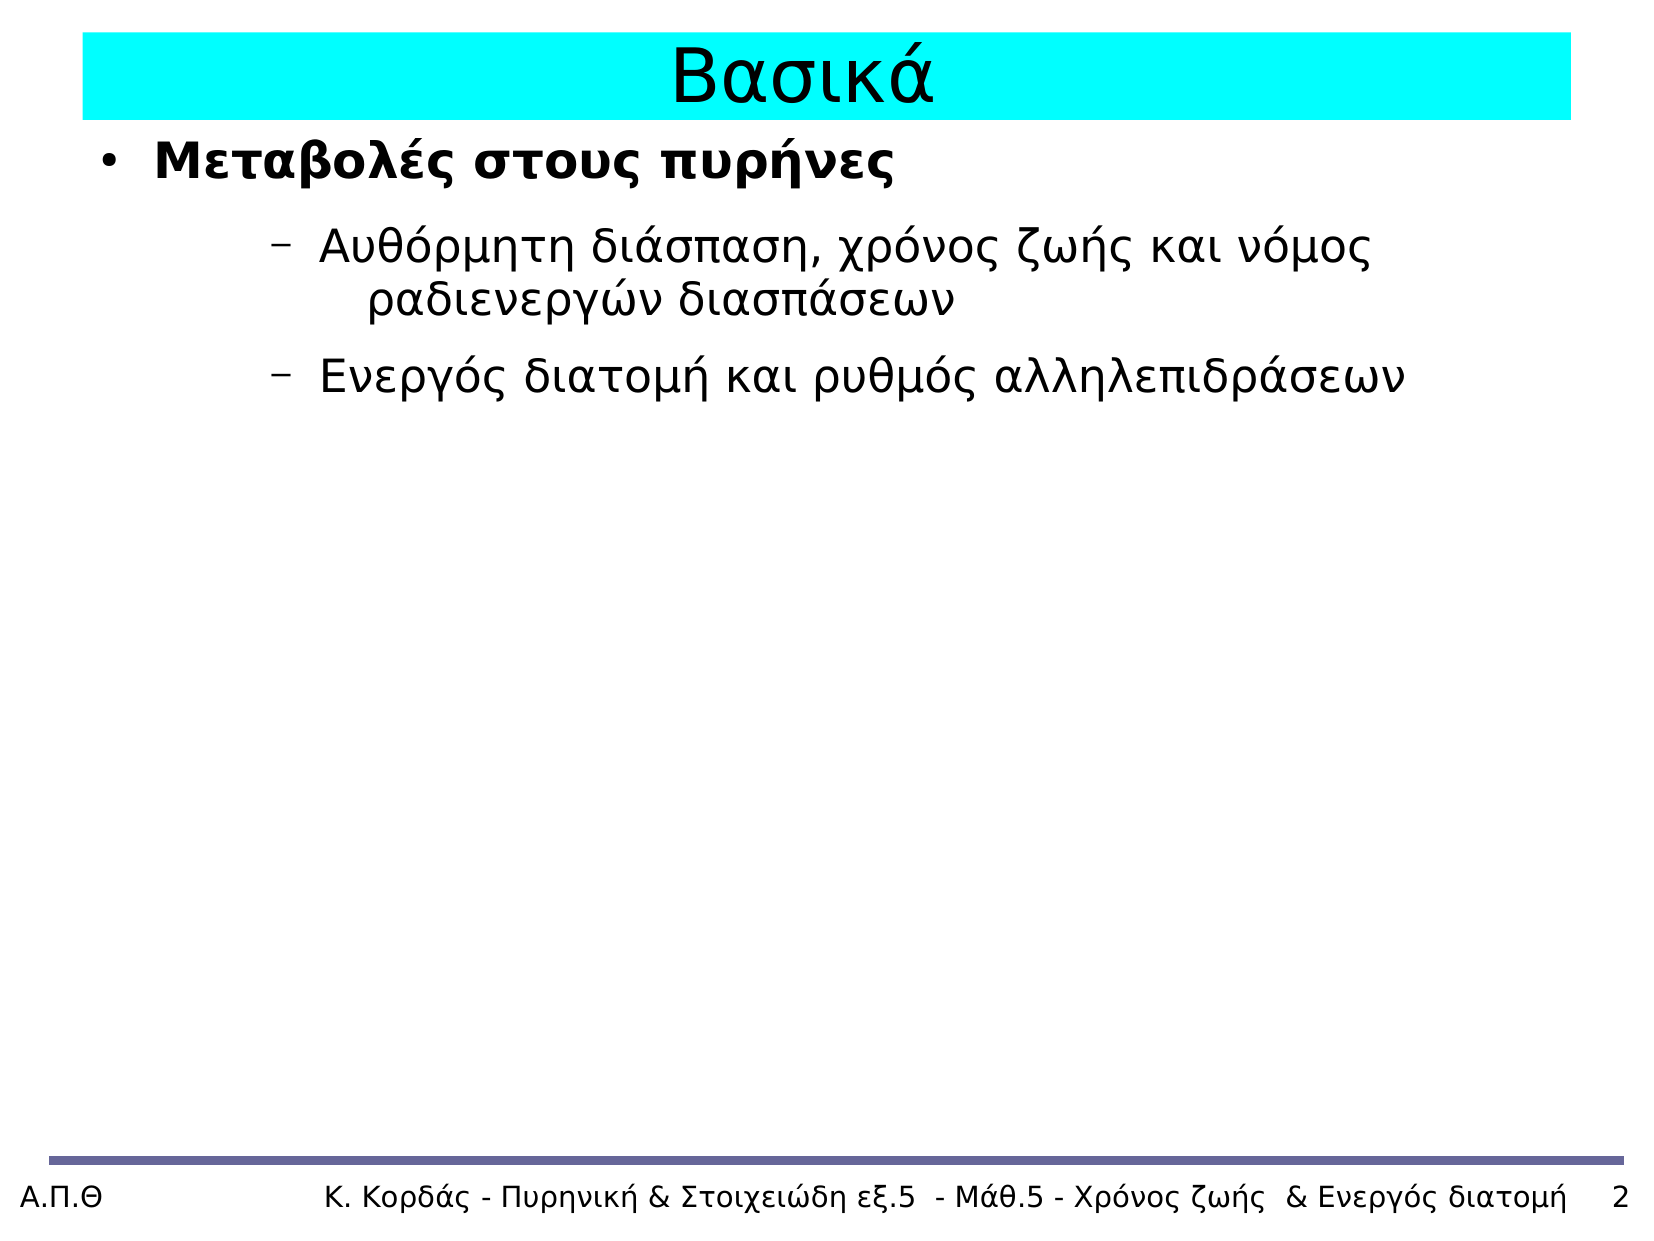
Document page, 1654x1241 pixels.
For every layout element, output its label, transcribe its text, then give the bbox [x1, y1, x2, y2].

list Μεταβολές στους πυρήνες Αυθόρμητη διάσπαση, χρόνος ζωής και νόμος ραδιενεργών διασπάσεων Ενεργός διατομή και ρυθμός αλληλεπιδράσεων [82, 132, 1571, 1094]
title Βασικά [82, 32, 1571, 120]
